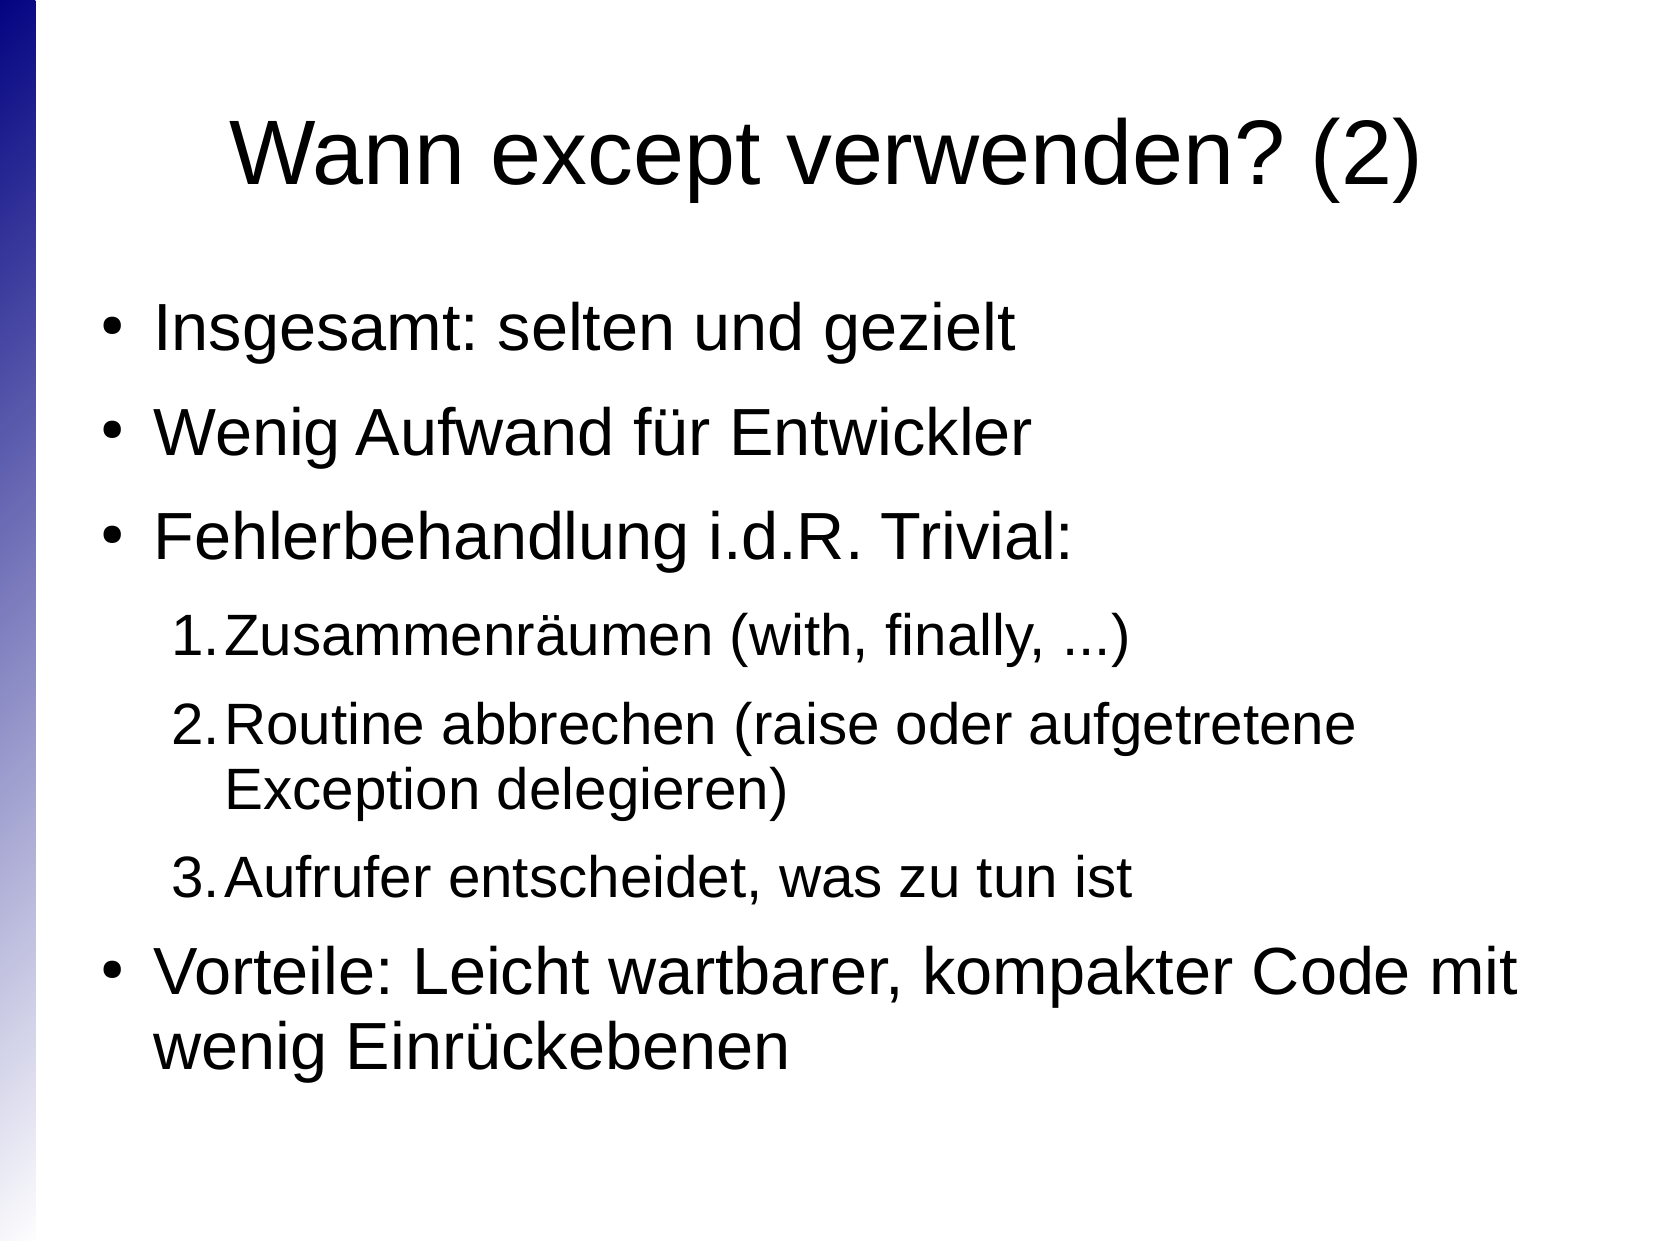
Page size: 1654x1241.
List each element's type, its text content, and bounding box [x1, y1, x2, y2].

title Wann except verwenden? (2) [82, 49, 1571, 257]
list Insgesamt: selten und gezielt Wenig Aufwand für Entwickler Fehlerbehandlung i.d.R. Trivial: Zusammenräumen (with, finally, ...) Routine abbrechen (raise oder aufgetretene Exception delegieren) Aufrufer entscheidet, was zu tun ist Vorteile: Leicht wartbarer, kompakter Code mit wenig Einrückebenen [82, 290, 1571, 1109]
